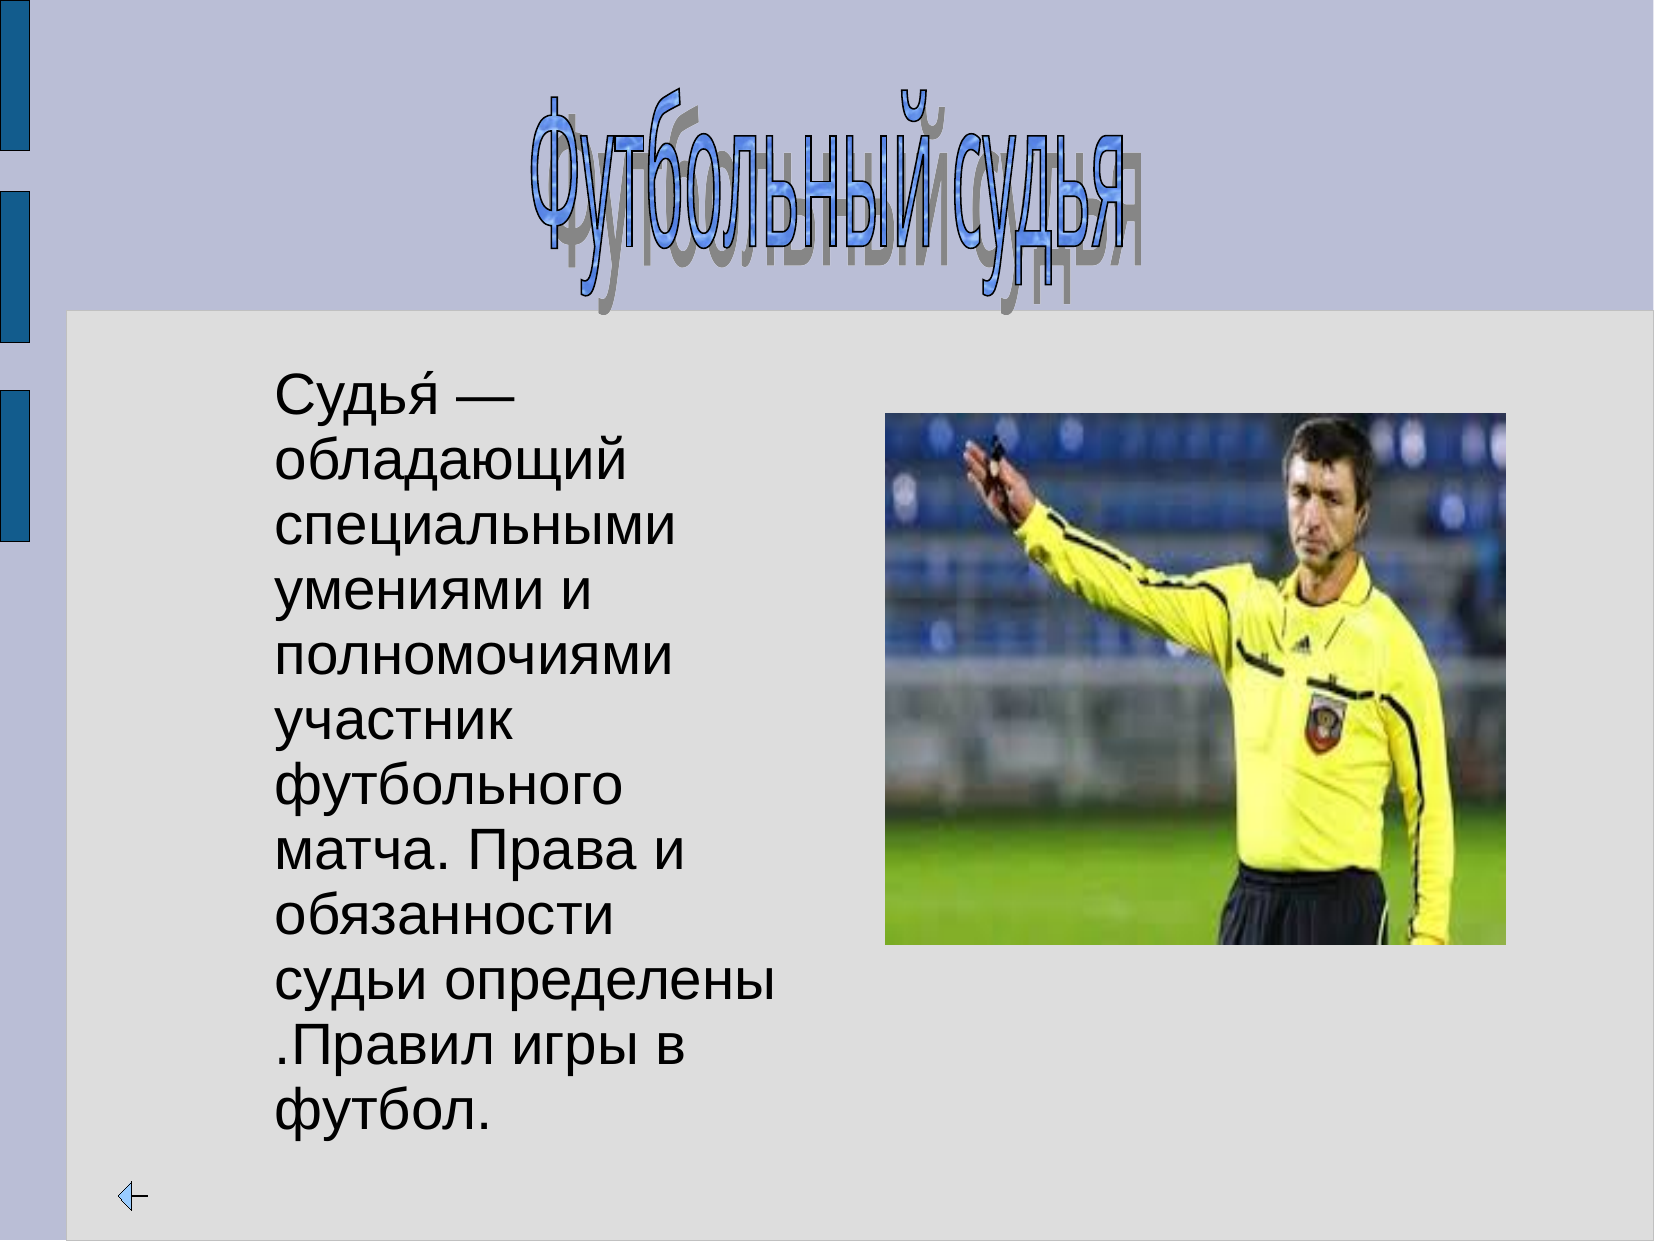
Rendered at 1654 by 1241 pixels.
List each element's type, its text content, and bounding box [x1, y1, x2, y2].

text_box Футбольный судья [901, 90, 927, 122]
text_box Футбольный судья [580, 135, 614, 296]
text_box Футбольный судья [954, 133, 981, 249]
text_box Футбольный судья [1092, 135, 1122, 247]
text_box Футбольный судья [805, 135, 836, 247]
text_box Футбольный судья [846, 135, 876, 247]
text_box Футбольный судья [982, 135, 1016, 296]
text_box Футбольный судья [531, 97, 578, 249]
text_box Судья́ — обладающий специальными умениями и полномочиями участник футбольного матча. Права и обязанности судьи определены .Правил игры в футбол. [260, 354, 798, 1177]
text_box [118, 1181, 148, 1211]
text_box Футбольный судья [880, 135, 887, 247]
text_box Футбольный судья [615, 135, 644, 247]
text_box Футбольный судья [1057, 135, 1088, 247]
text_box Футбольный судья [723, 135, 756, 248]
text_box Футбольный судья [897, 135, 929, 247]
text_box Футбольный судья [1015, 135, 1052, 285]
picture [885, 413, 1506, 945]
text_box Футбольный судья [648, 88, 681, 249]
text_box Футбольный судья [766, 135, 797, 247]
text_box Футбольный судья [687, 133, 720, 249]
